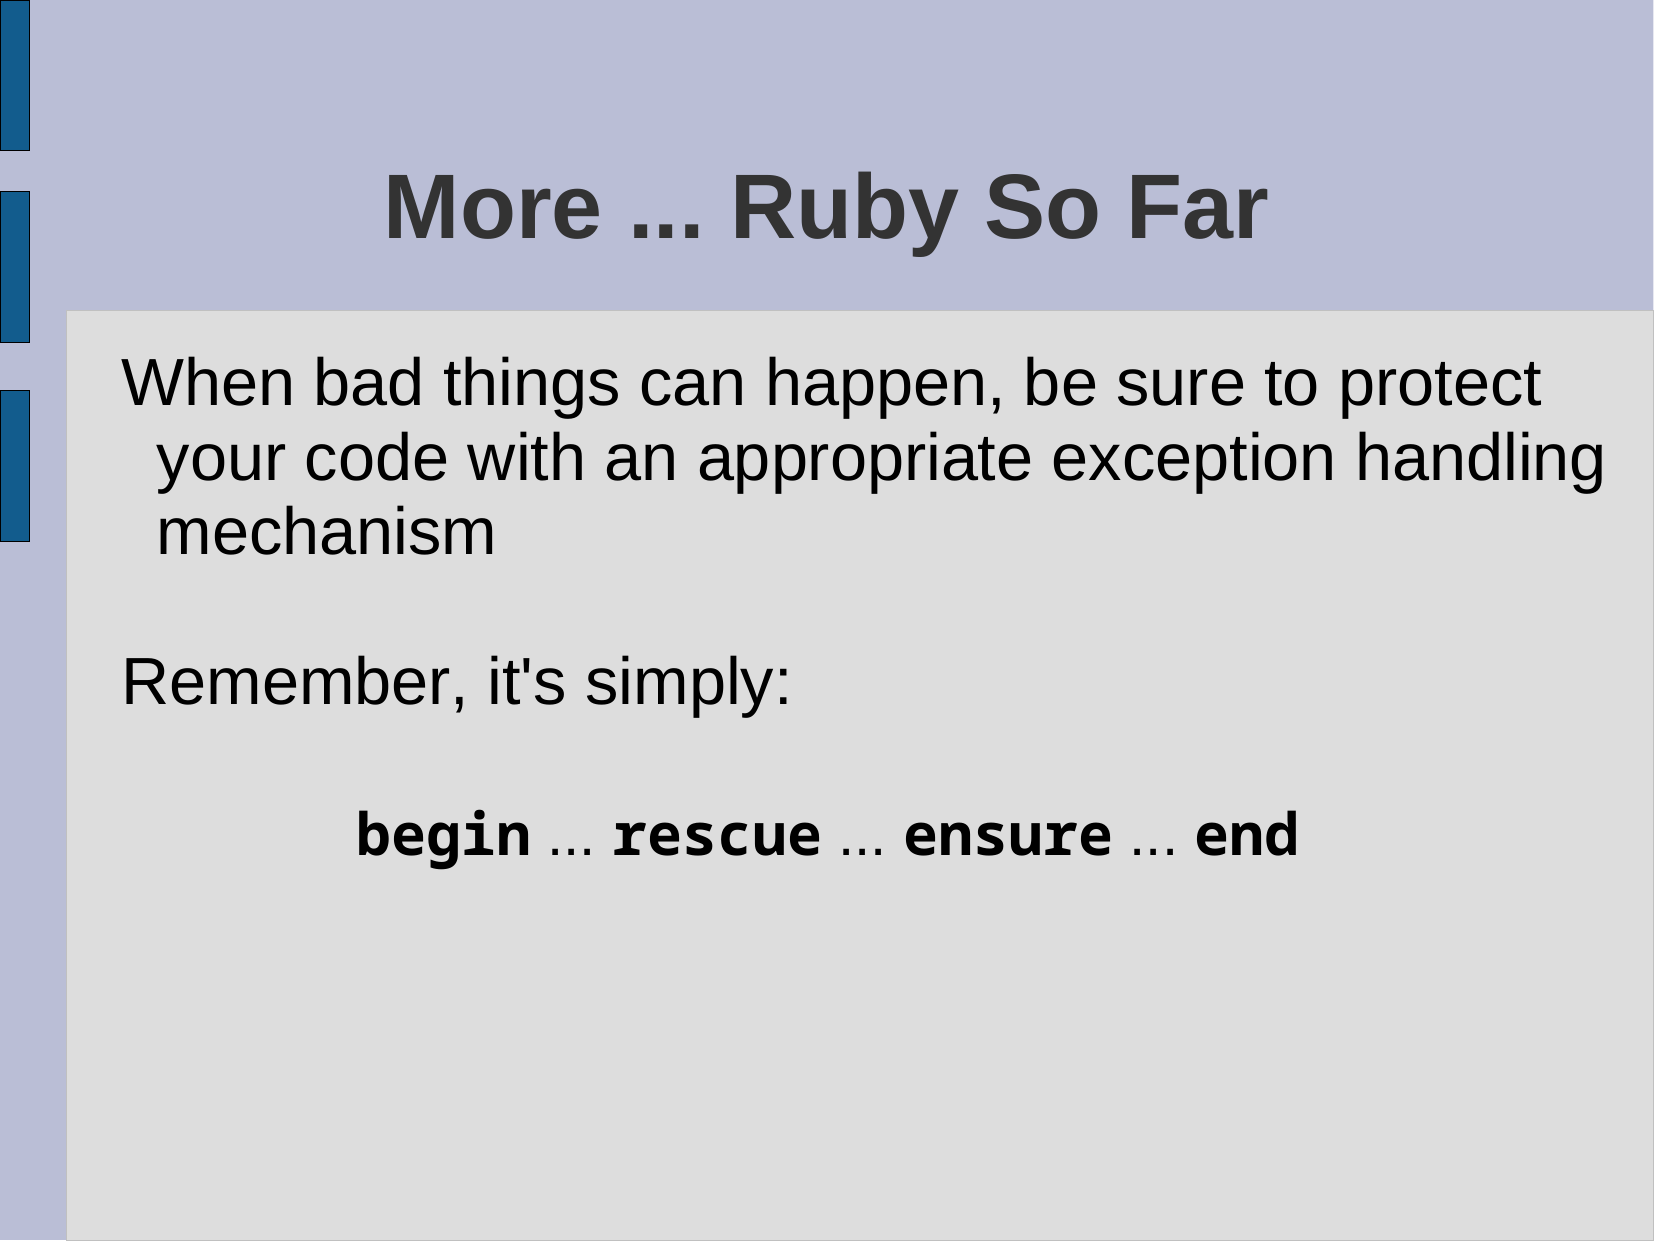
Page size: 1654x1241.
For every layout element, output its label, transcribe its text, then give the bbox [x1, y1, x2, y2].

title More ... Ruby So Far [121, 102, 1534, 311]
list When bad things can happen, be sure to protect your code with an appropriate exception handling mechanism Remember, it's simply: begin ... rescue ... ensure ... end [121, 344, 1621, 1127]
